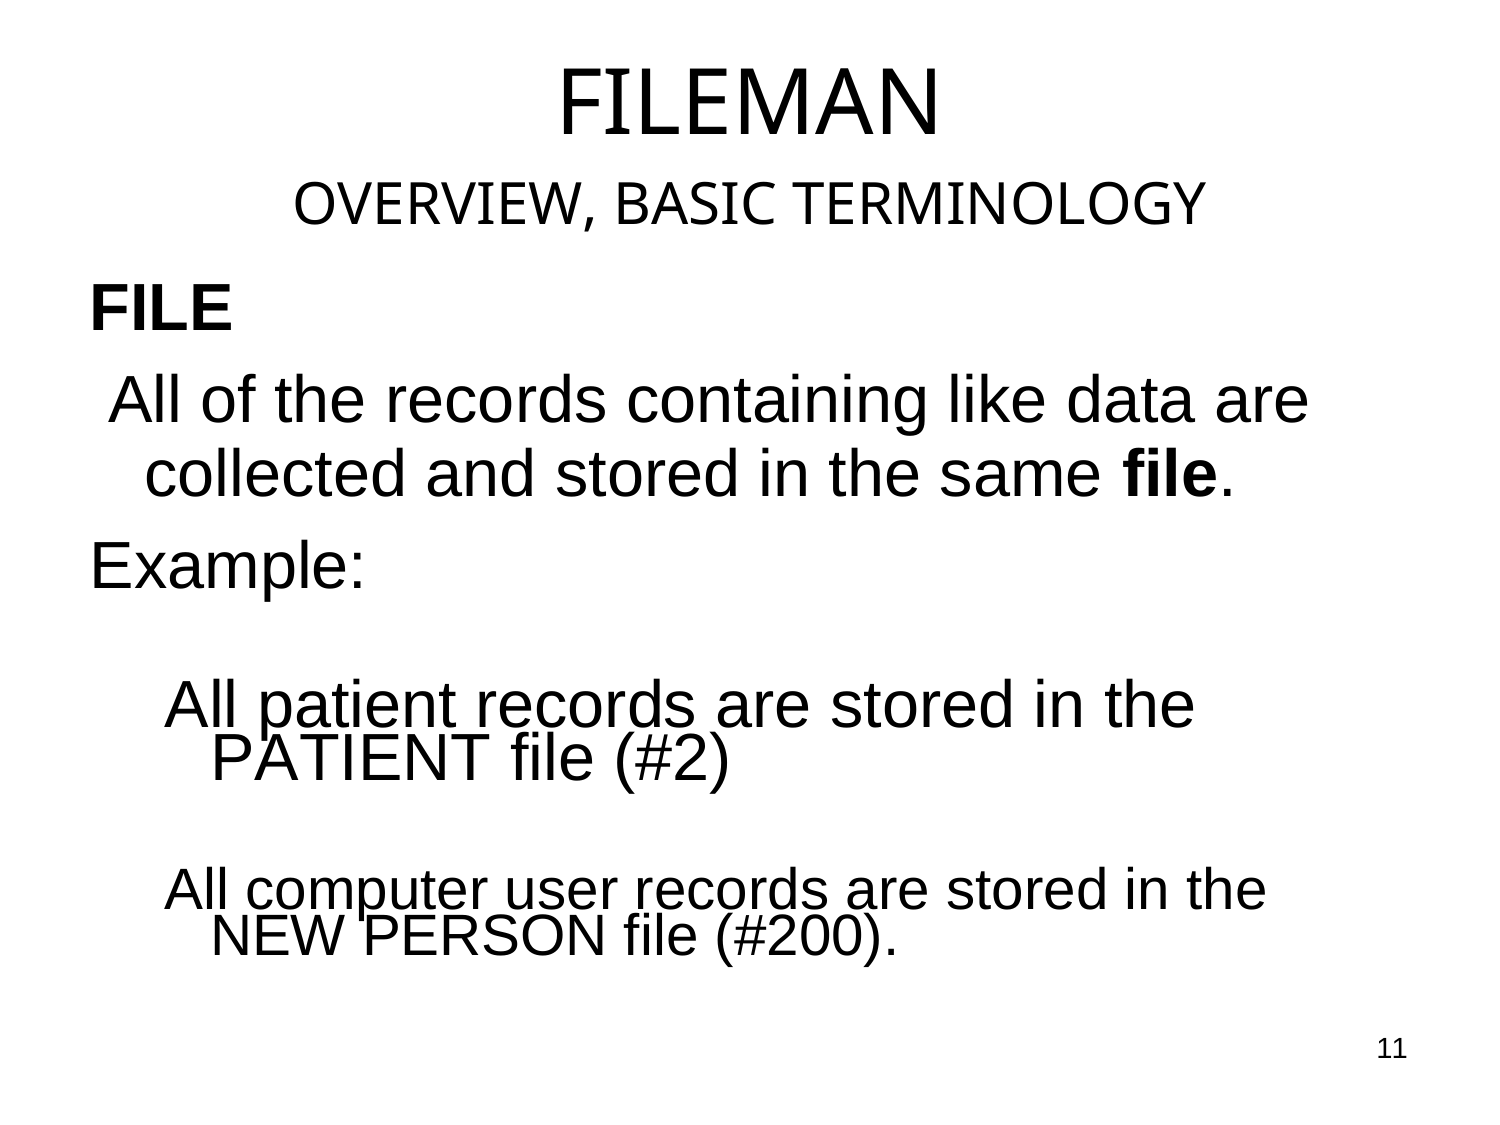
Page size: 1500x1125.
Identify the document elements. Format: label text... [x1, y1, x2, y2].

title FILEMAN OVERVIEW, BASIC TERMINOLOGY [75, 21, 1426, 257]
list FILE All of the records containing like data are collected and stored in the same file. Example: All patient records are stored in the PATIENT file (#2) All computer user records are stored in the NEW PERSON file (#200). [75, 262, 1426, 1006]
